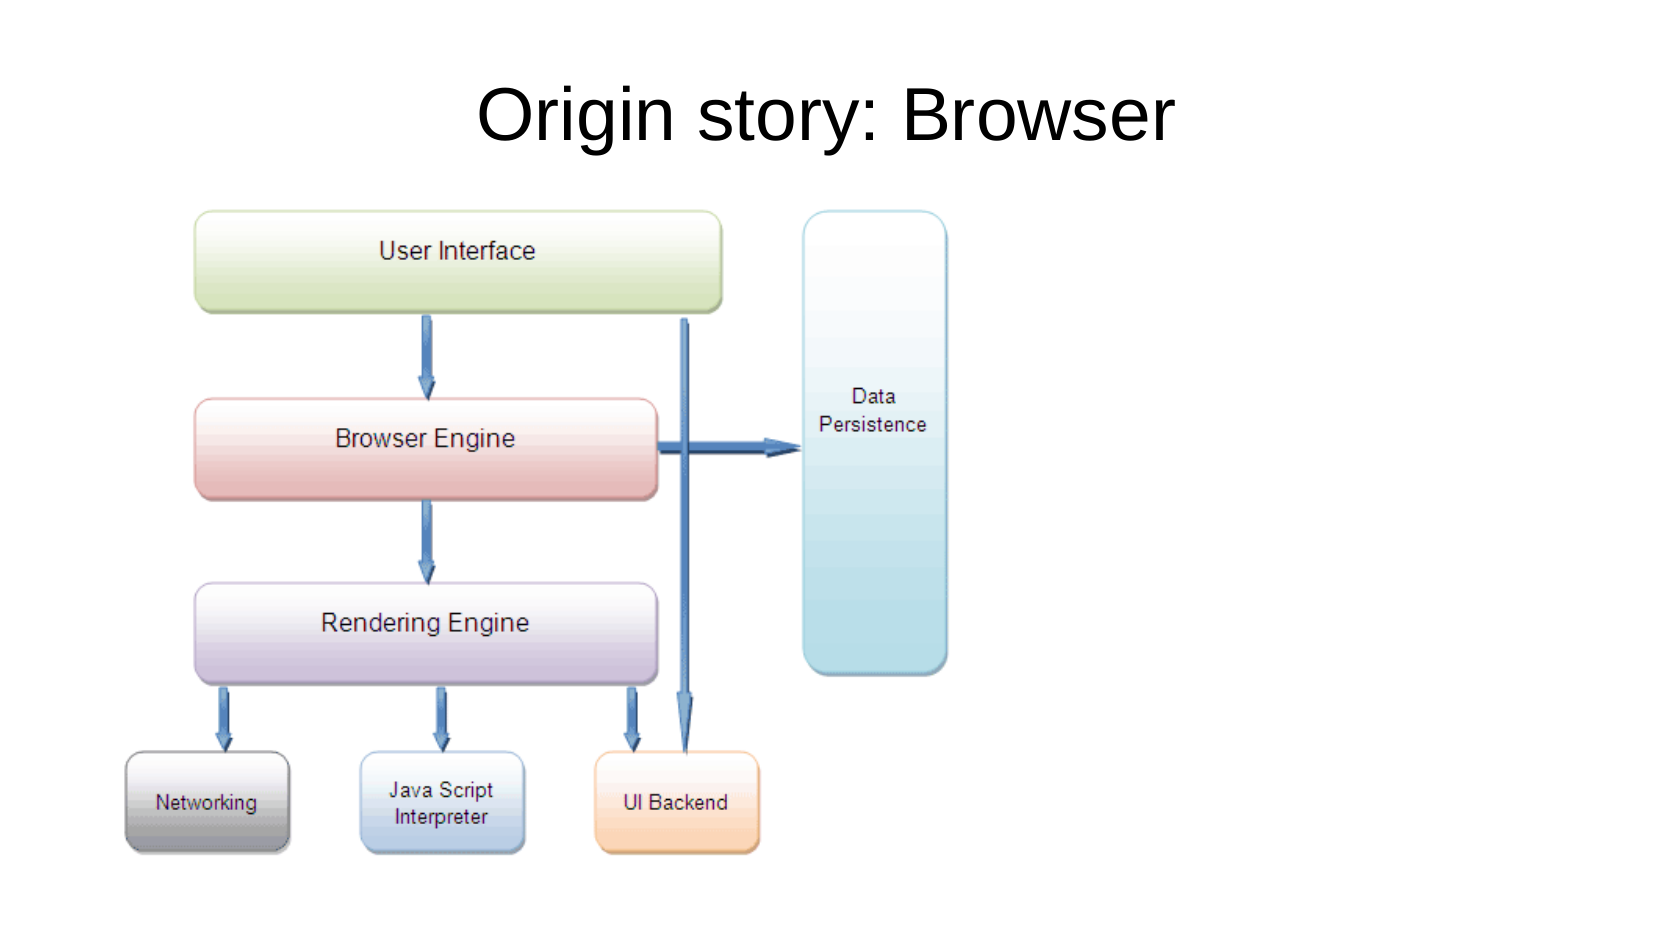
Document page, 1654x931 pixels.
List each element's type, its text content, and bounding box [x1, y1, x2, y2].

title Origin story: Browser [82, 37, 1571, 193]
picture [120, 188, 957, 875]
